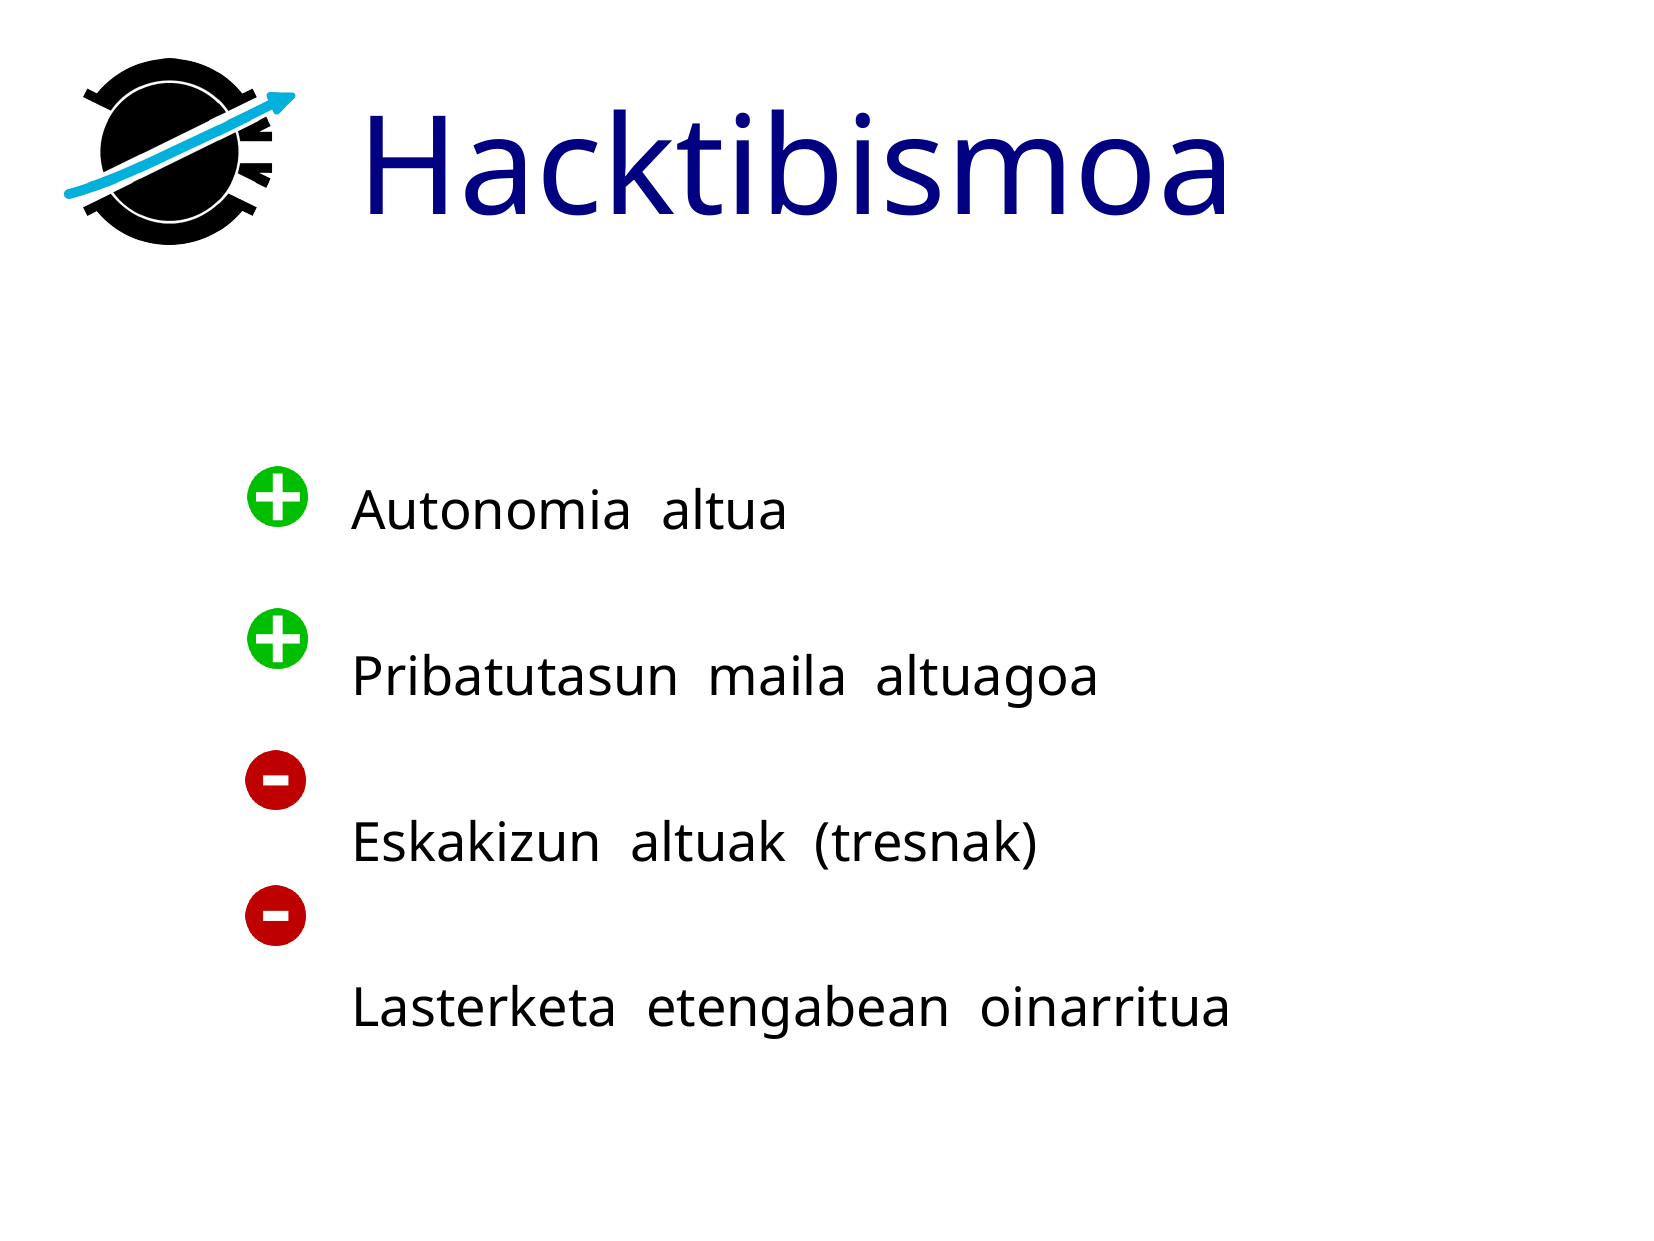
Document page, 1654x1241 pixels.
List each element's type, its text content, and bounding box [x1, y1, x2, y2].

picture [247, 608, 308, 669]
text_box Hacktibismoa [342, 59, 1376, 237]
text_box Autonomia altua Pribatutasun maila altuagoa Eskakizun altuak (tresnak) Lasterketa etengabean oinarritua [336, 464, 1654, 958]
picture [245, 885, 306, 946]
picture [63, 58, 296, 192]
picture [247, 466, 308, 527]
picture [63, 98, 296, 245]
picture [245, 750, 306, 810]
